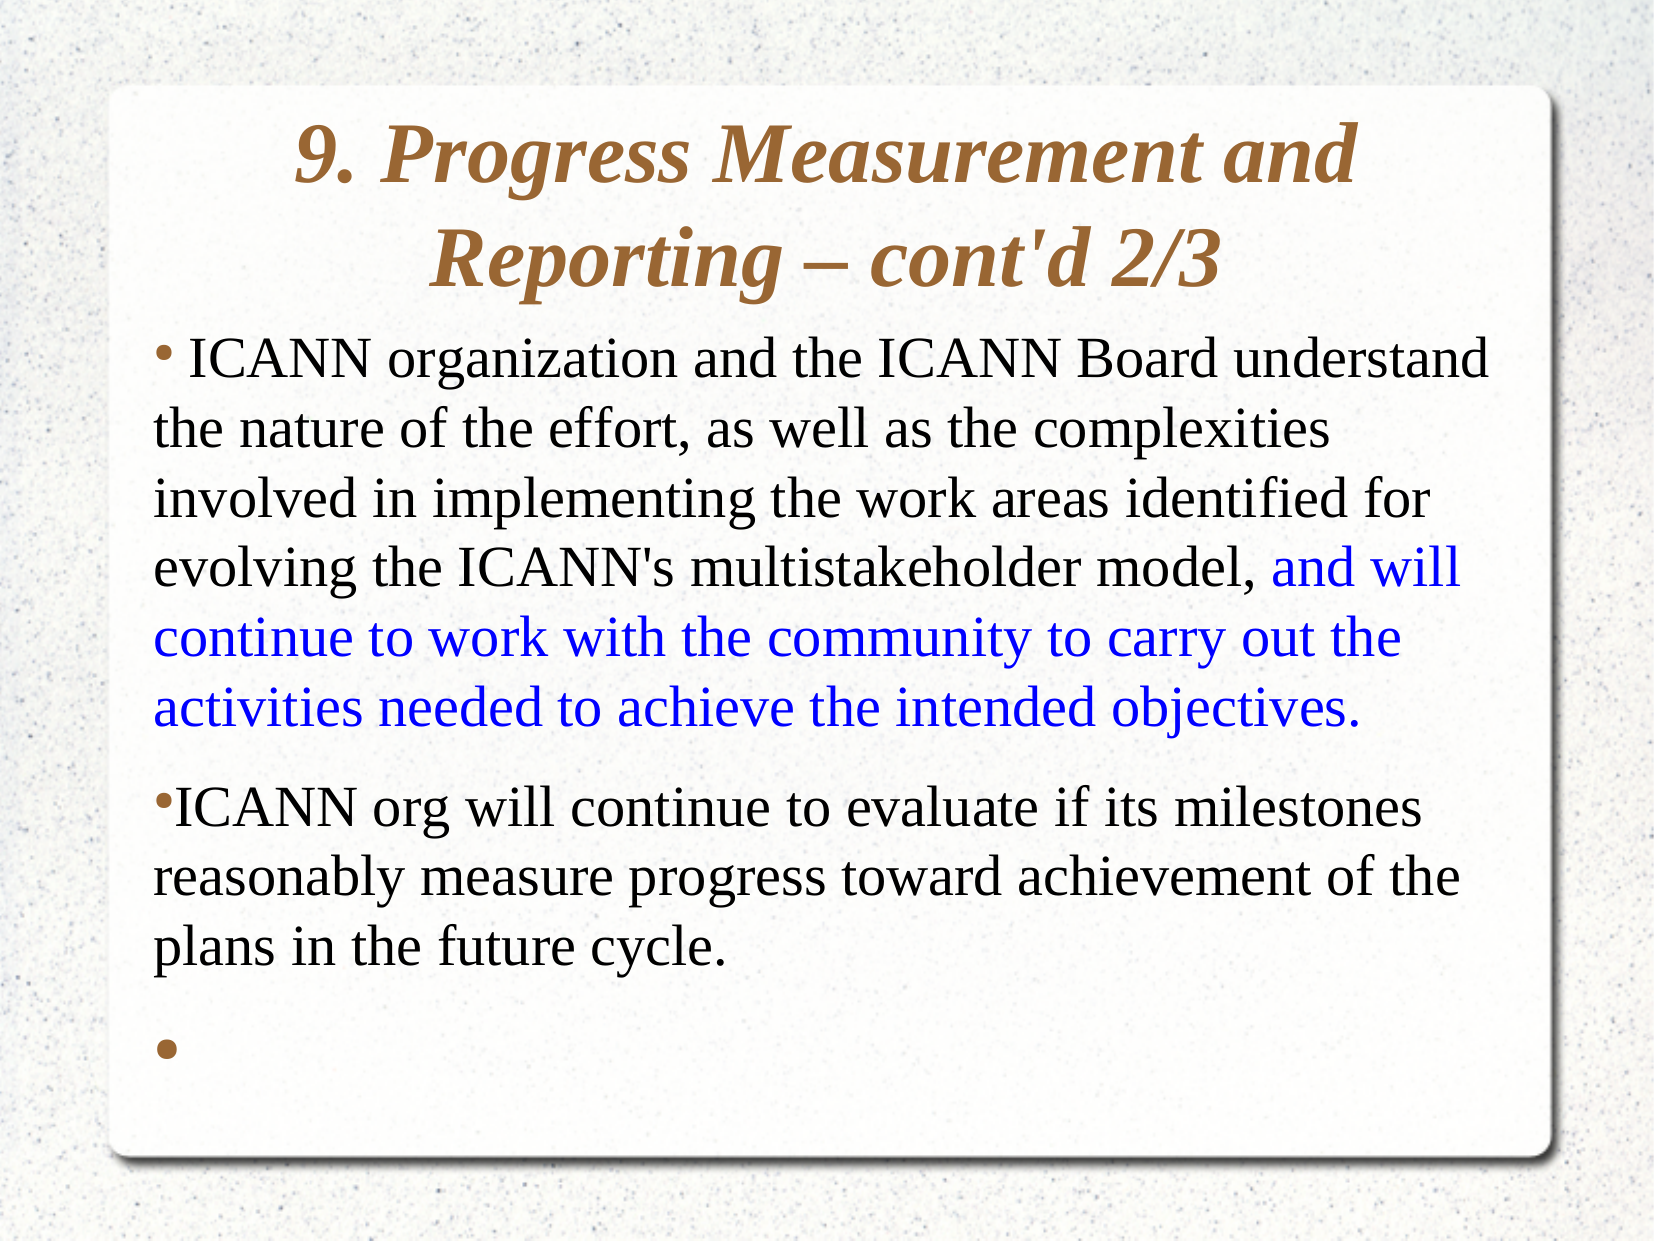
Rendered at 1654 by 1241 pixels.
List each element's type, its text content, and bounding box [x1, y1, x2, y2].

title 9. Progress Measurement and Reporting – cont'd 2/3 [118, 96, 1536, 304]
list ICANN organization and the ICANN Board understand the nature of the effort, as well as the complexities involved in implementing the work areas identified for evolving the ICANN's multistakeholder model, and will continue to work with the community to carry out the activities needed to achieve the intended objectives. ICANN org will continue to evaluate if its milestones reasonably measure progress toward achievement of the plans in the future cycle. [153, 319, 1512, 1193]
